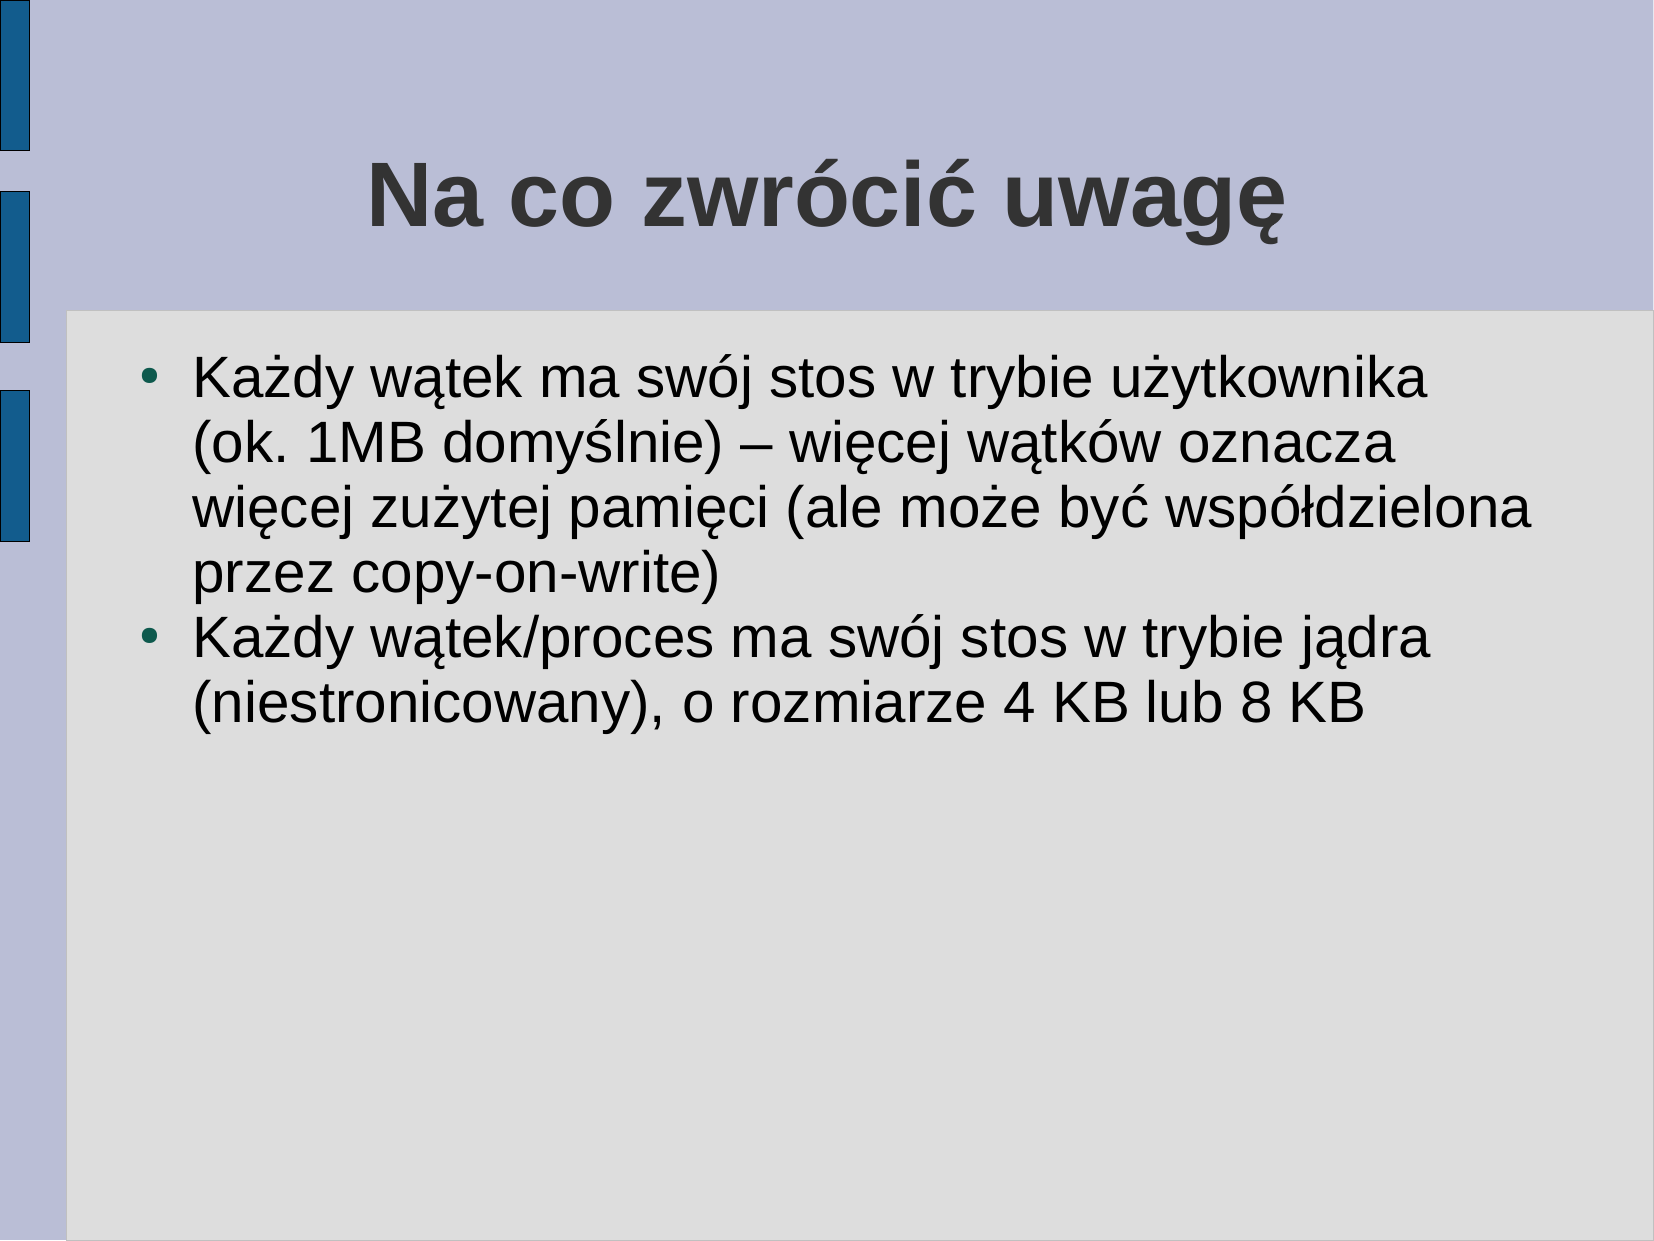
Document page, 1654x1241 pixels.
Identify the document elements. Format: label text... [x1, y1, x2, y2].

title Na co zwrócić uwagę [121, 91, 1534, 299]
list Każdy wątek ma swój stos w trybie użytkownika (ok. 1MB domyślnie) – więcej wątków oznacza więcej zużytej pamięci (ale może być współdzielona przez copy-on-write) Każdy wątek/proces ma swój stos w trybie jądra (niestronicowany), o rozmiarze 4 KB lub 8 KB [121, 344, 1534, 1127]
